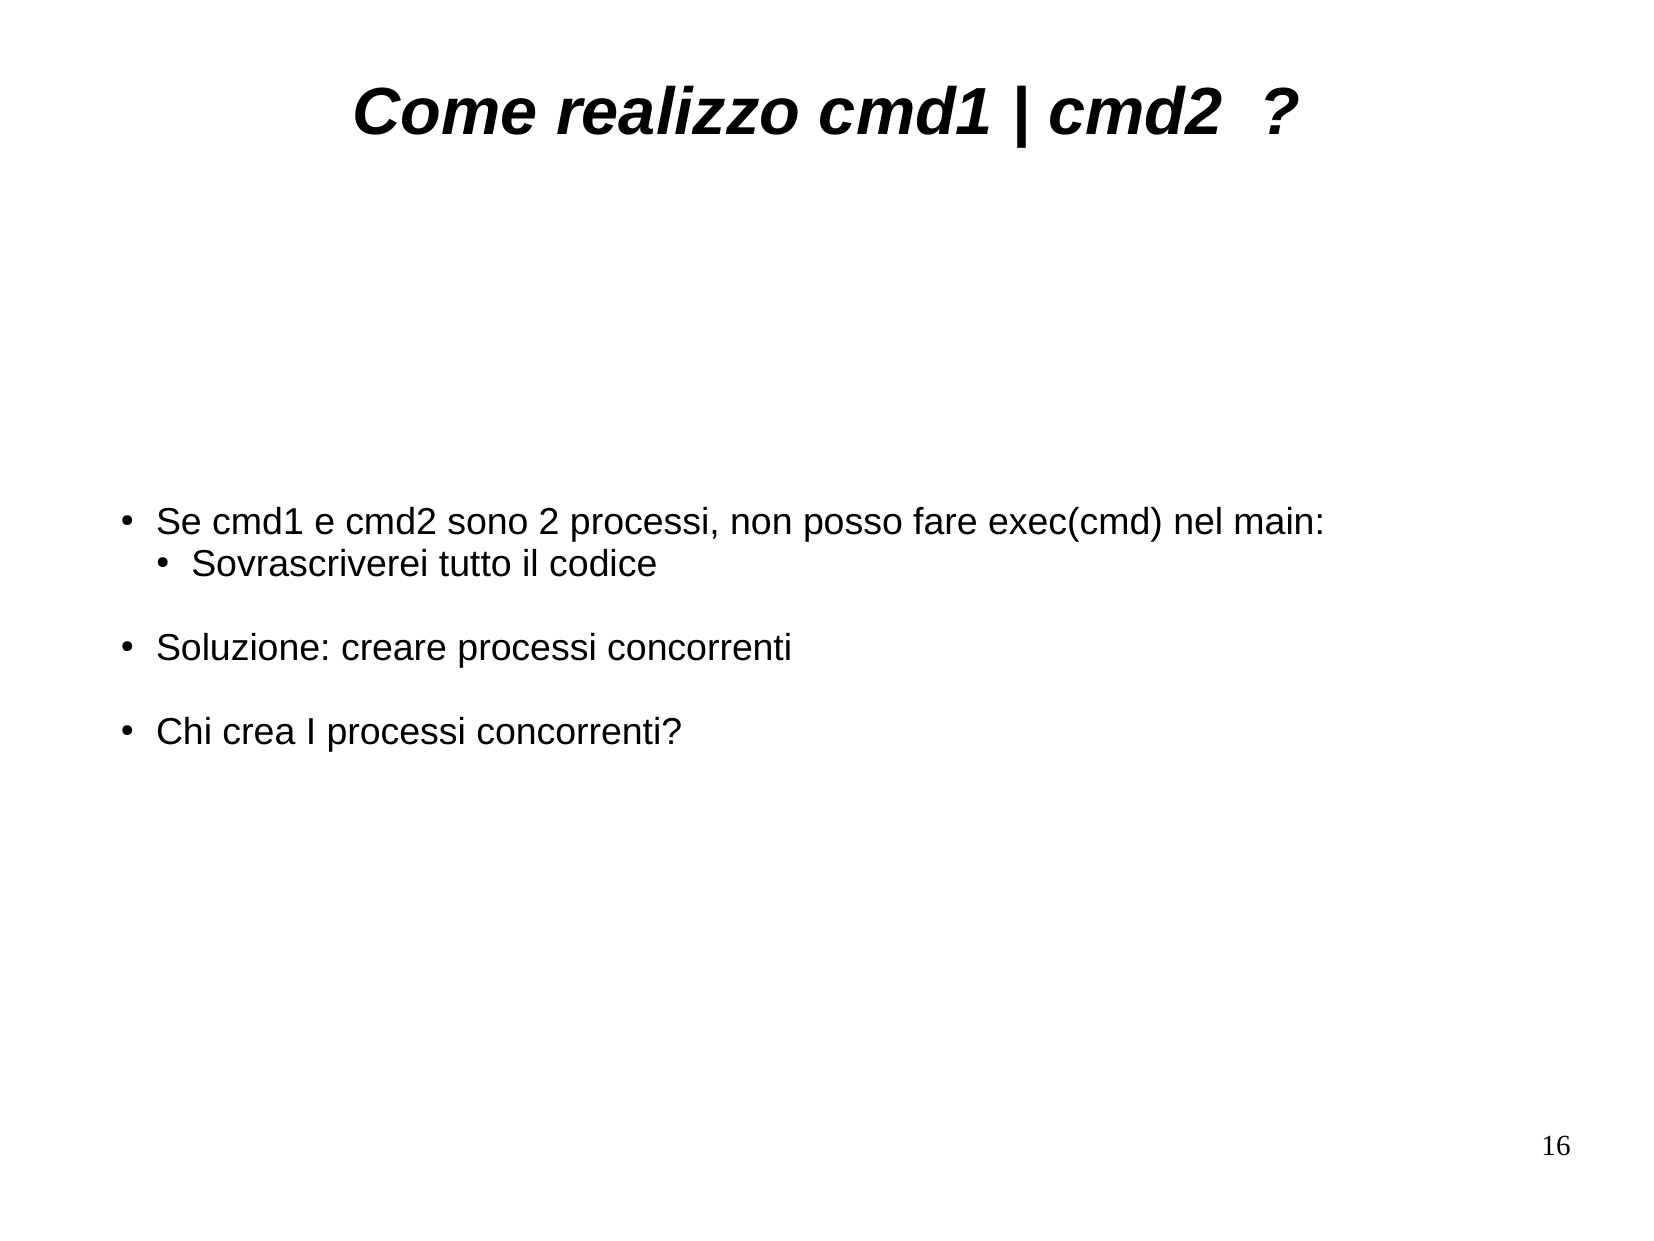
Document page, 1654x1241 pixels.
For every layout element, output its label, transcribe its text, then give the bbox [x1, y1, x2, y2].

text_box Se cmd1 e cmd2 sono 2 processi, non posso fare exec(cmd) nel main: Sovrascriverei tutto il codice Soluzione: creare processi concorrenti Chi crea I processi concorrenti? [105, 493, 1514, 760]
title Come realizzo cmd1 | cmd2 ? [82, 8, 1571, 216]
